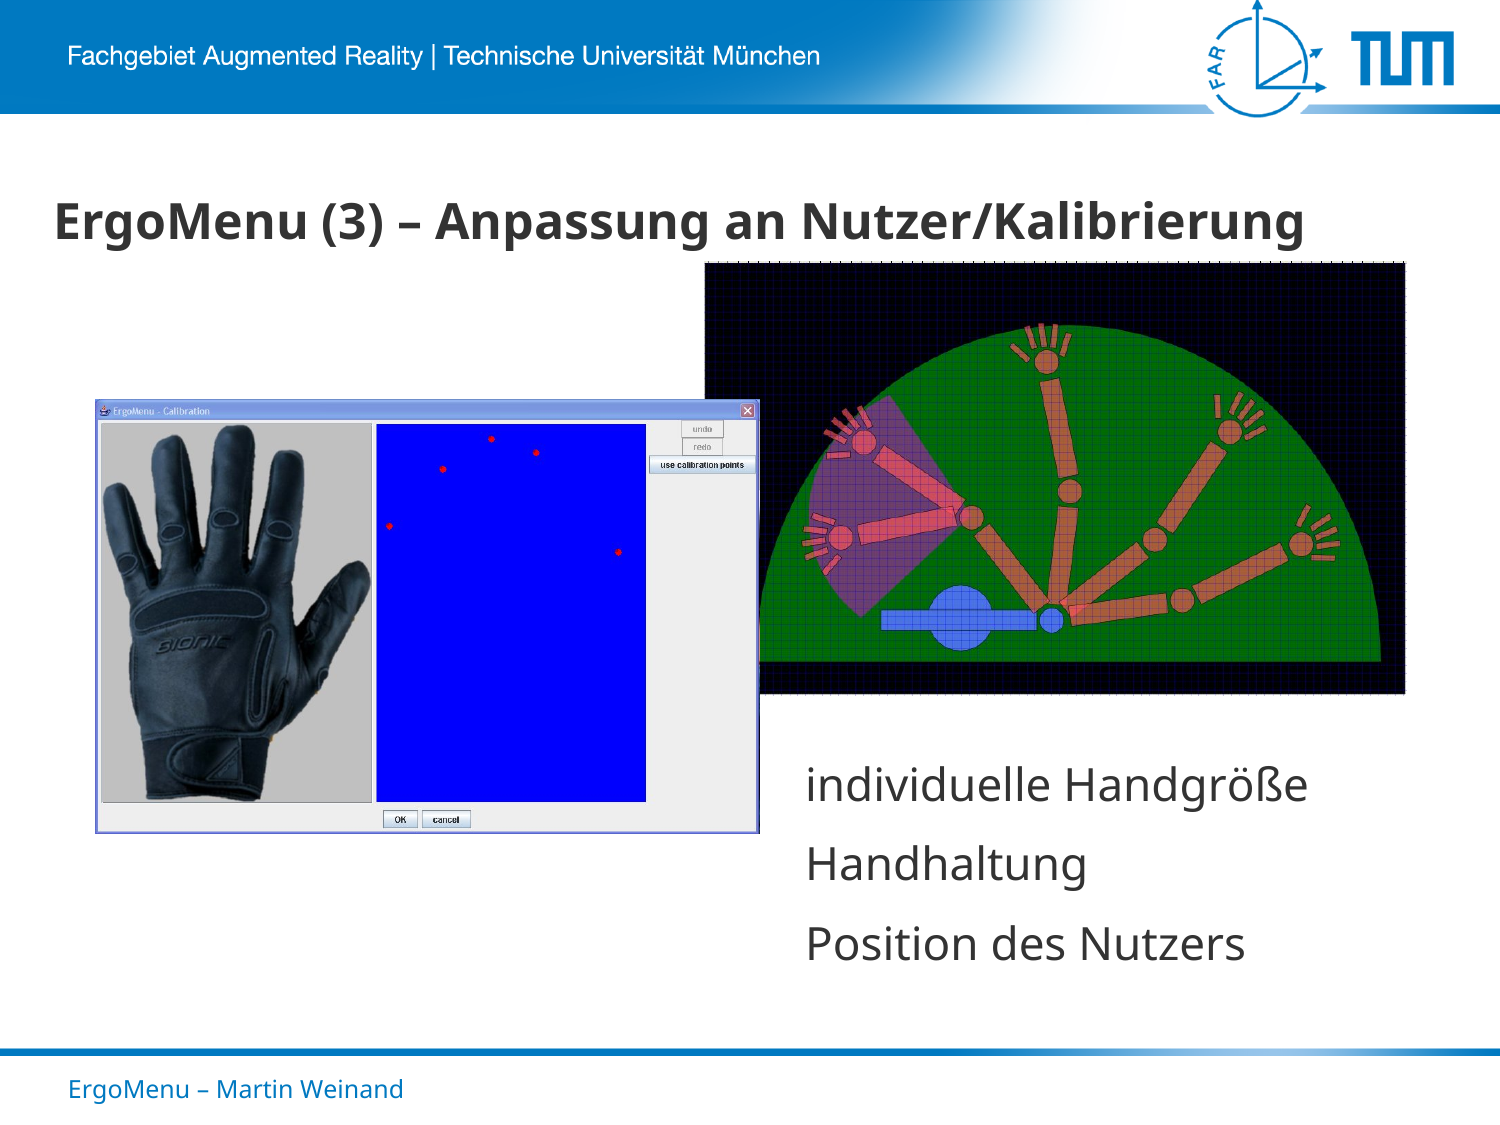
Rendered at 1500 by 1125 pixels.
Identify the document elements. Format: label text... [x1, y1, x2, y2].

title ErgoMenu (3) – Anpassung an Nutzer/Kalibrierung [53, 156, 1447, 284]
subtitle individuelle Handgröße Handhaltung Position des Nutzers [805, 695, 1500, 1031]
text_box ErgoMenu – Martin Weinand [53, 1063, 1081, 1114]
picture [0, 0, 1500, 1125]
